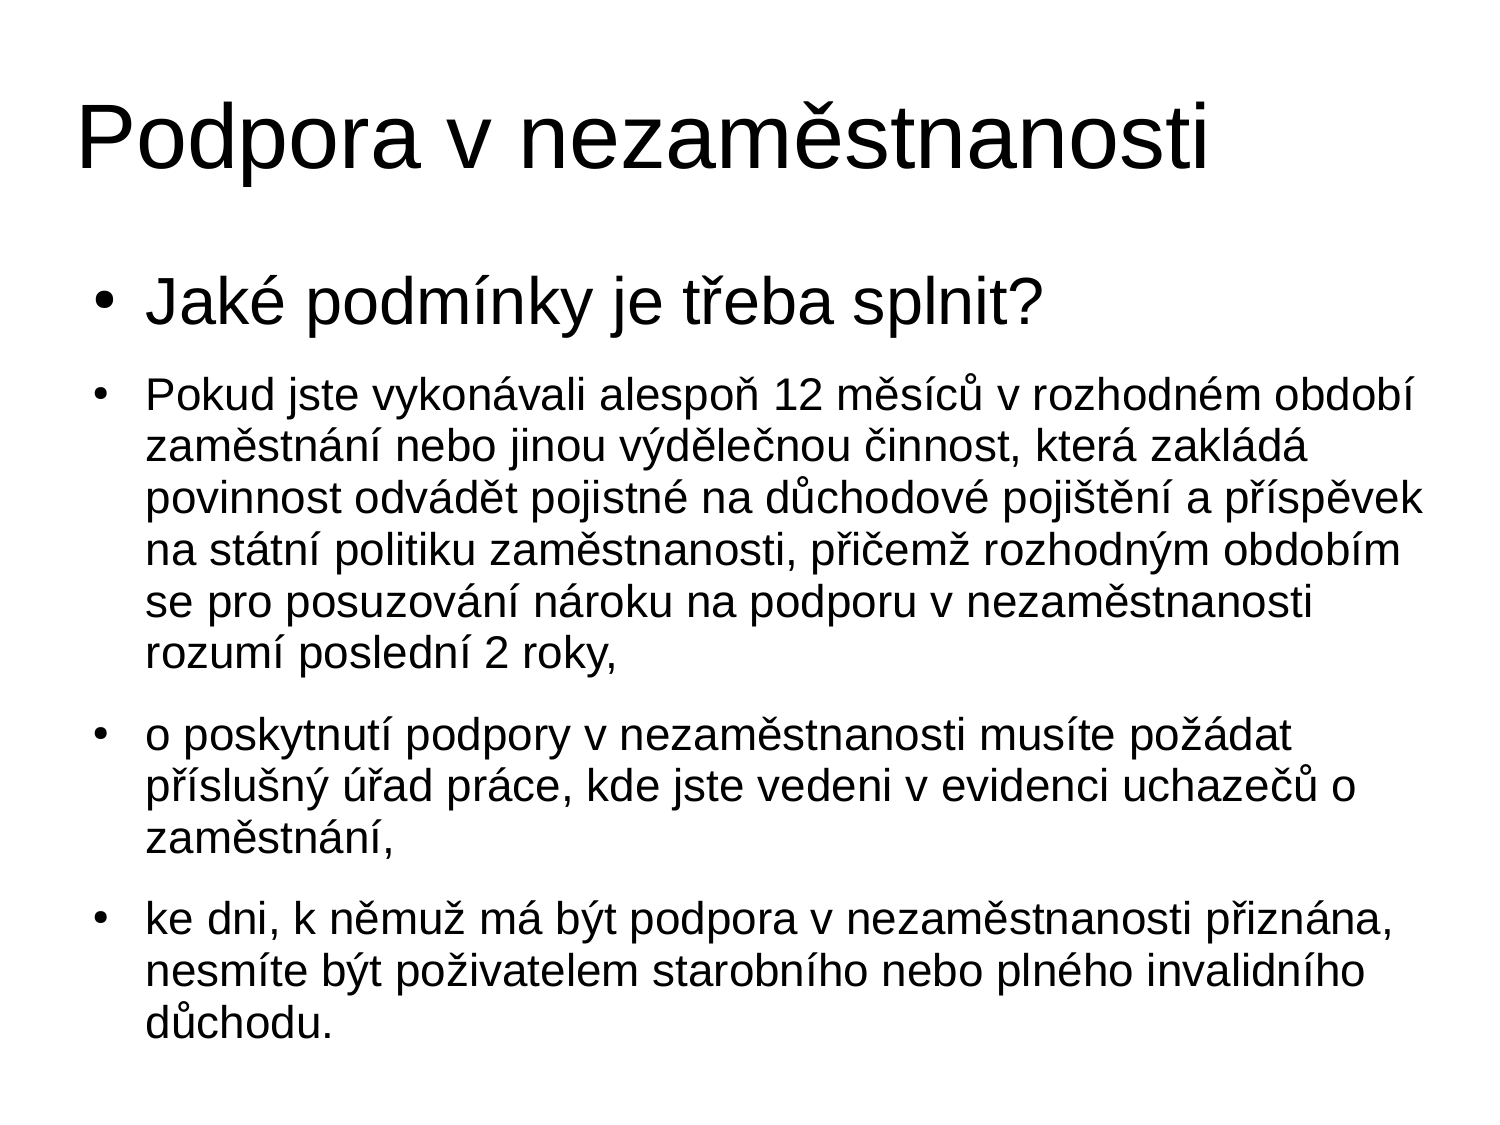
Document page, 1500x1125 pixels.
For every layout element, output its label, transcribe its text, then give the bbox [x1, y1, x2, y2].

list Jaké podmínky je třeba splnit? Pokud jste vykonávali alespoň 12 měsíců v rozhodném období zaměstnání nebo jinou výdělečnou činnost, která zakládá povinnost odvádět pojistné na důchodové pojištění a příspěvek na státní politiku zaměstnanosti, přičemž rozhodným obdobím se pro posuzování nároku na podporu v nezaměstnanosti rozumí poslední 2 roky, o poskytnutí podpory v nezaměstnanosti musíte požádat příslušný úřad práce, kde jste vedeni v evidenci uchazečů o zaměstnání, ke dni, k němuž má být podpora v nezaměstnanosti přiznána, nesmíte být poživatelem starobního nebo plného invalidního důchodu. [74, 263, 1425, 1045]
title Podpora v nezaměstnanosti [74, 44, 1425, 233]
